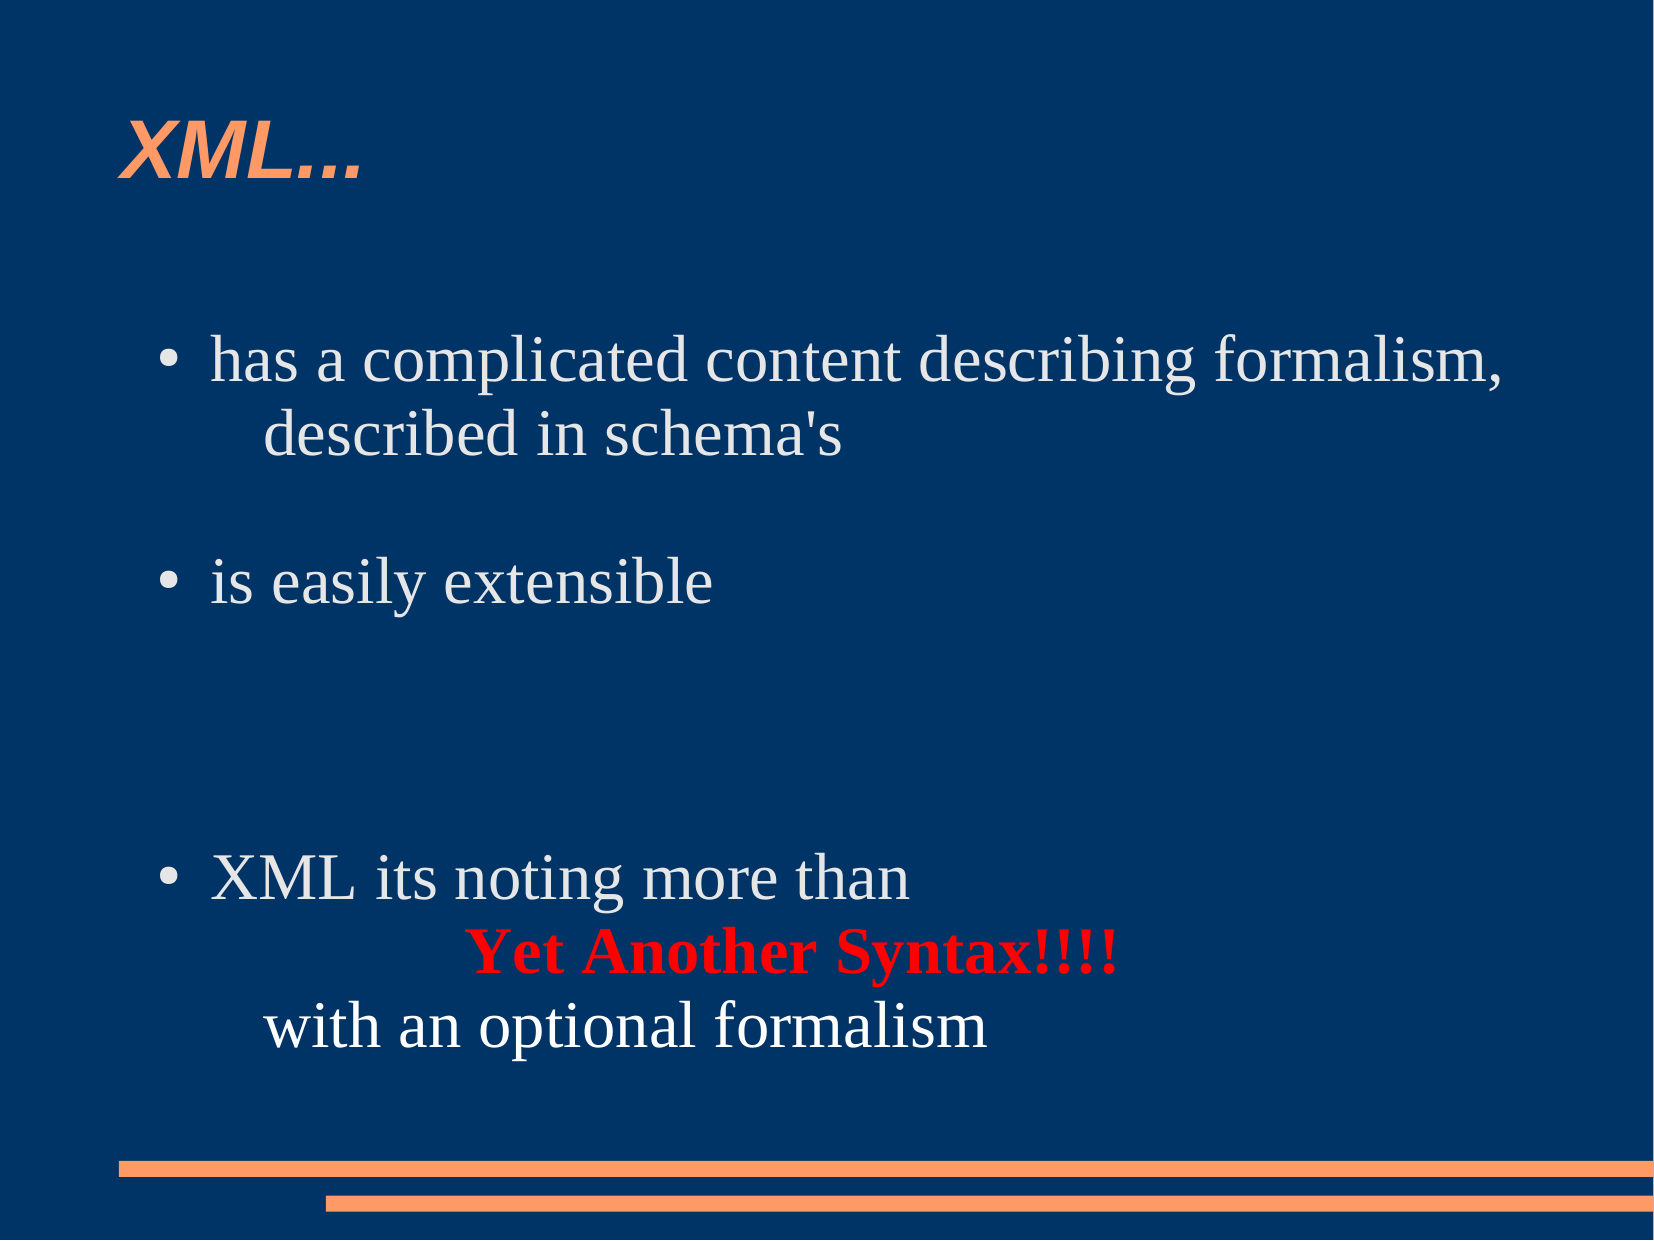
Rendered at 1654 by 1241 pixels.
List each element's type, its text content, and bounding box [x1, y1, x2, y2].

title XML... [121, 53, 1534, 247]
list has a complicated content describing formalism, described in schema's is easily extensible XML its noting more than Yet Another Syntax!!!! with an optional formalism [121, 322, 1561, 1118]
